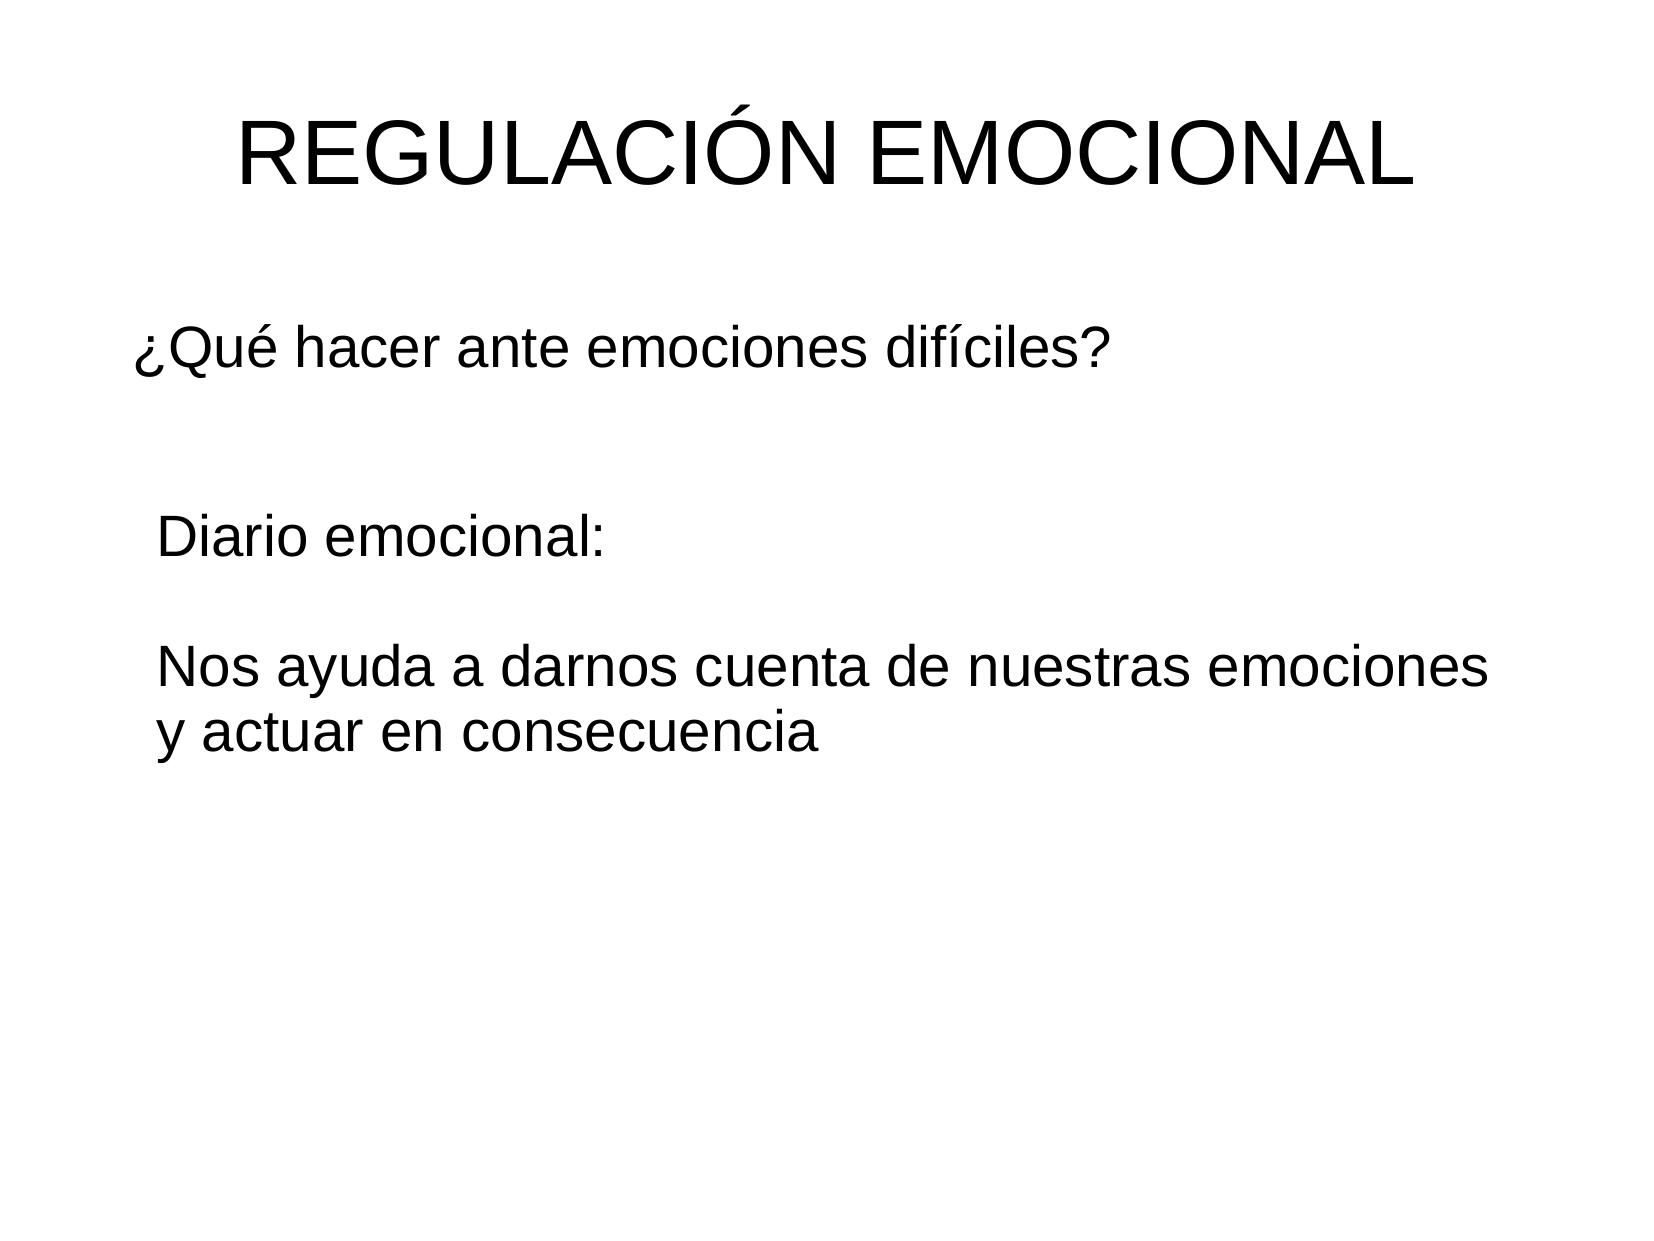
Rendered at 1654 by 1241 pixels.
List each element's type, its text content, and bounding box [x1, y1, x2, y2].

title REGULACIÓN EMOCIONAL [82, 49, 1571, 257]
text_box Diario emocional: Nos ayuda a darnos cuenta de nuestras emociones y actuar en consecuencia [141, 496, 1512, 771]
text_box ¿Qué hacer ante emociones difíciles? [118, 307, 1560, 429]
